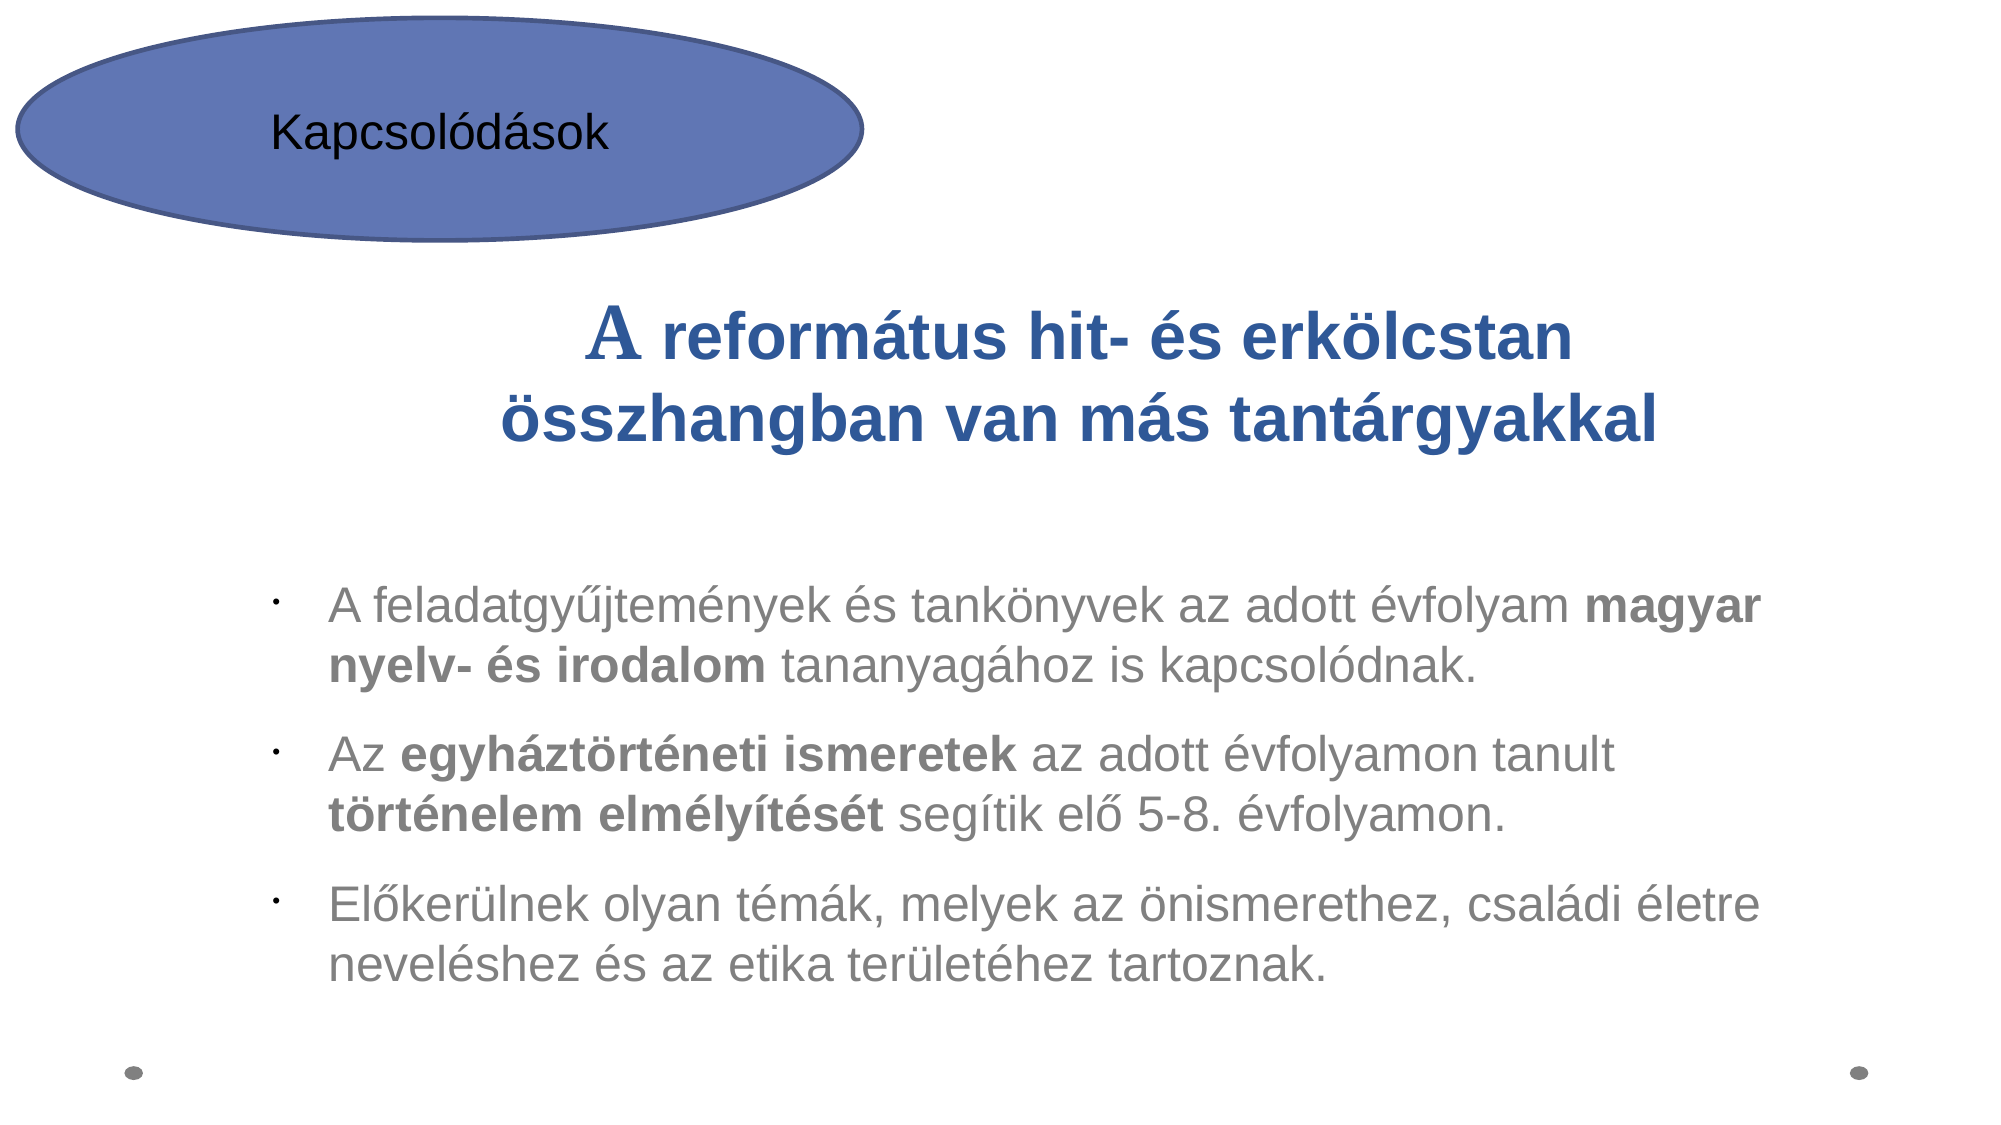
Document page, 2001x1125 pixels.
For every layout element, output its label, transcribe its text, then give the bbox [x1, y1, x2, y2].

title A református hit- és erkölcstan összhangban van más tantárgyakkal [418, 277, 1743, 439]
text_box Kapcsolódások [17, 17, 862, 241]
list A feladatgyűjtemények és tankönyvek az adott évfolyam magyar nyelv- és irodalom tananyagához is kapcsolódnak. Az egyháztörténeti ismeretek az adott évfolyamon tanult történelem elmélyítését segítik elő 5-8. évfolyamon. Előkerülnek olyan témák, melyek az önismerethez, családi életre neveléshez és az etika területéhez tartoznak. [257, 475, 1835, 1002]
